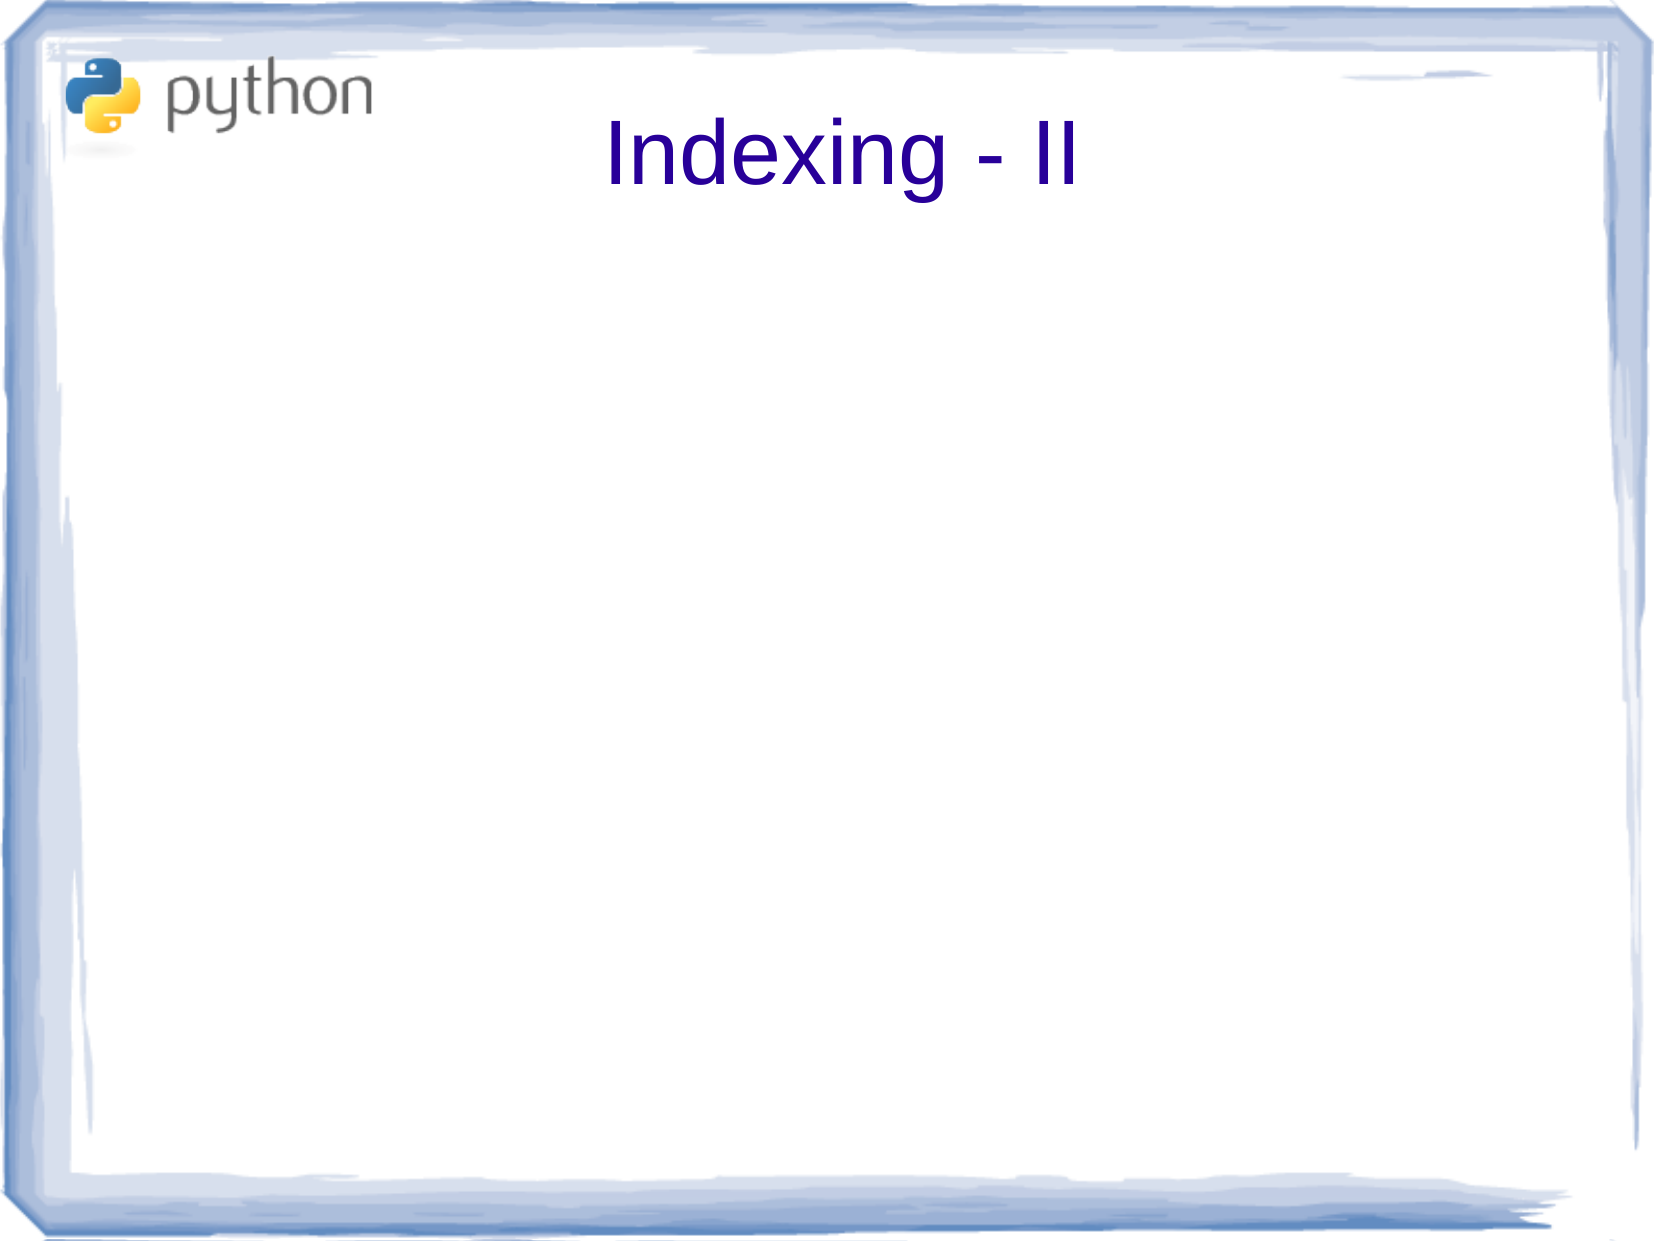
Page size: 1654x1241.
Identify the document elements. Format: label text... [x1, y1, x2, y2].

picture [0, 0, 1654, 1241]
title Indexing - II [82, 49, 1571, 257]
